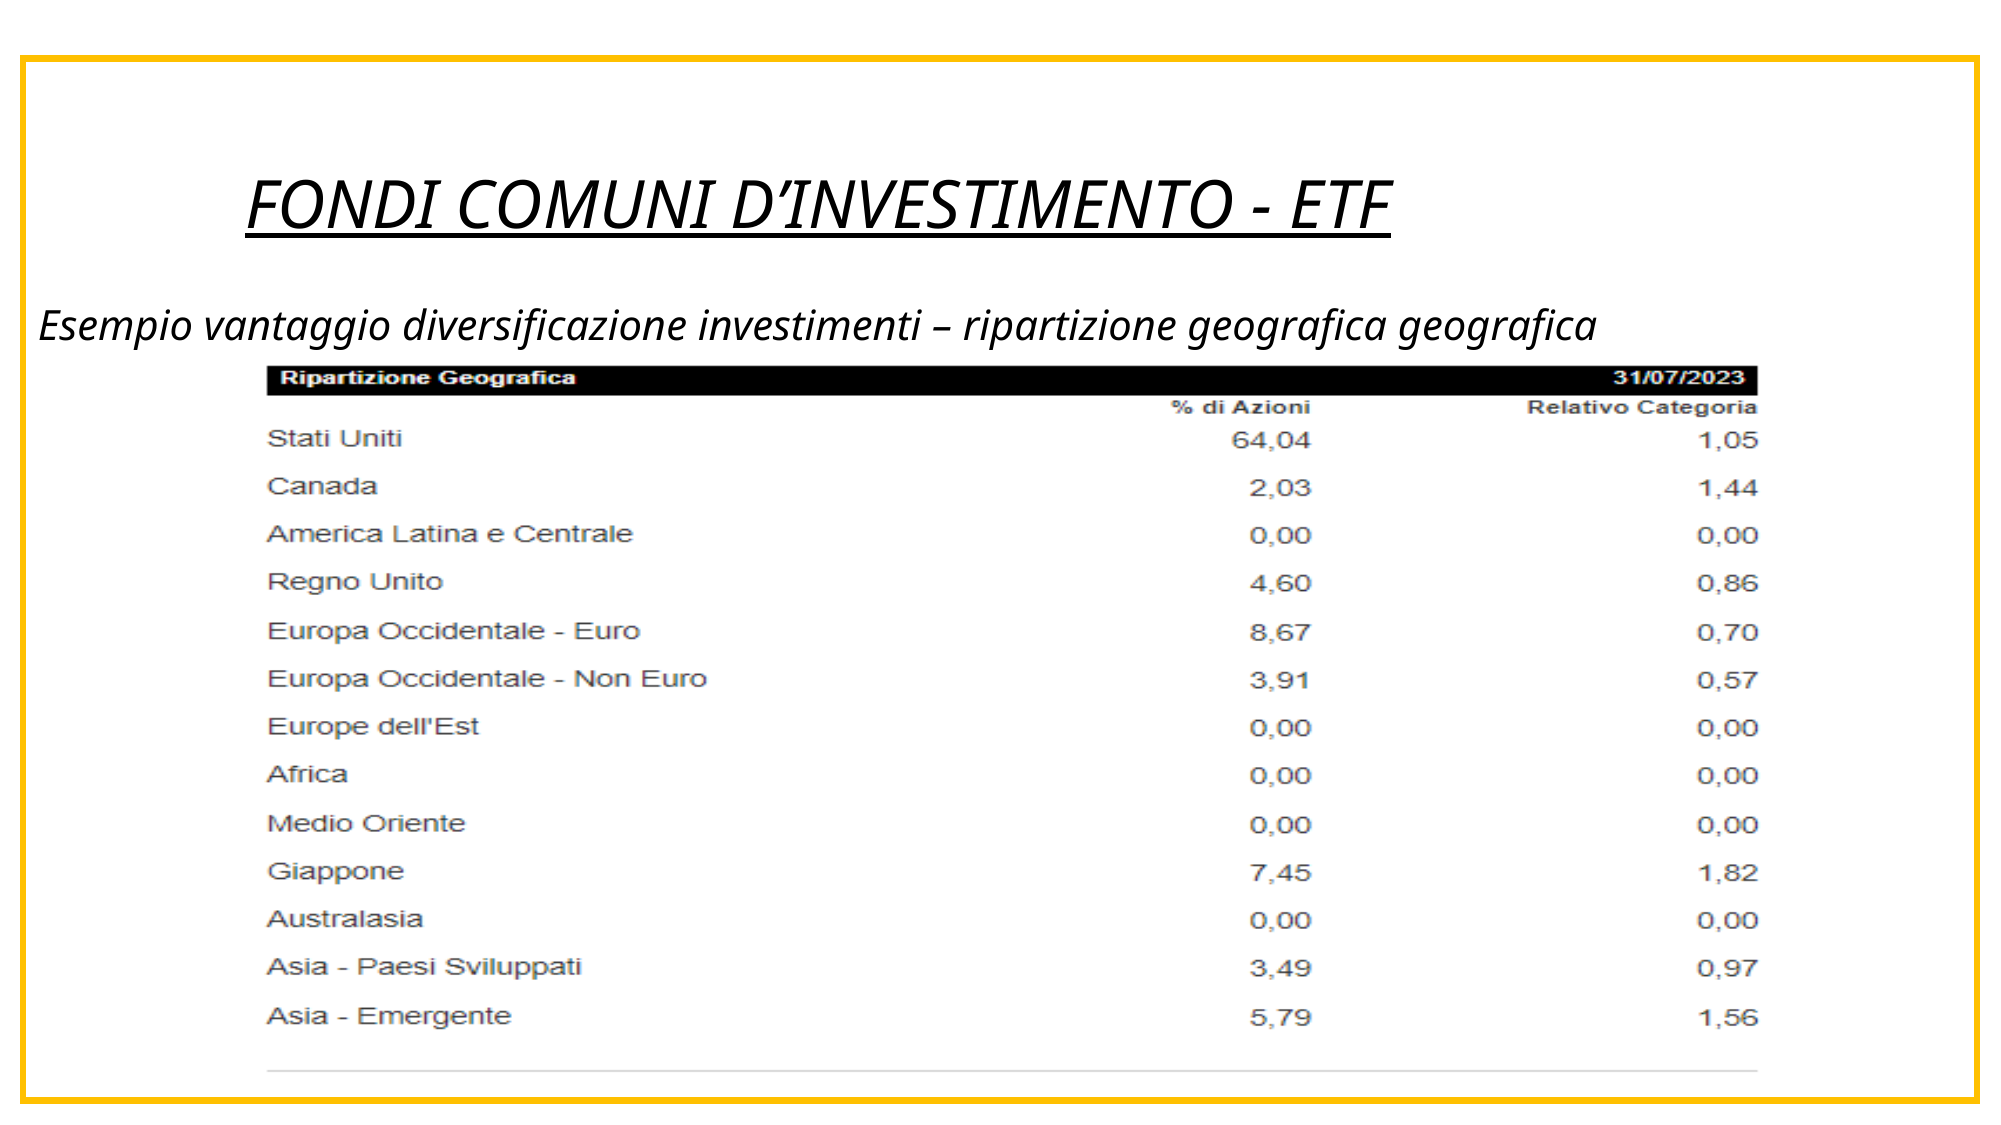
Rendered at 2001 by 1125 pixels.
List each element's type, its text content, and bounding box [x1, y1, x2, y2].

text_box FONDI COMUNI D’INVESTIMENTO - ETF Esempio vantaggio diversificazione investimenti – ripartizione geografica geografica [22, 58, 1978, 1101]
picture [256, 358, 1770, 1083]
